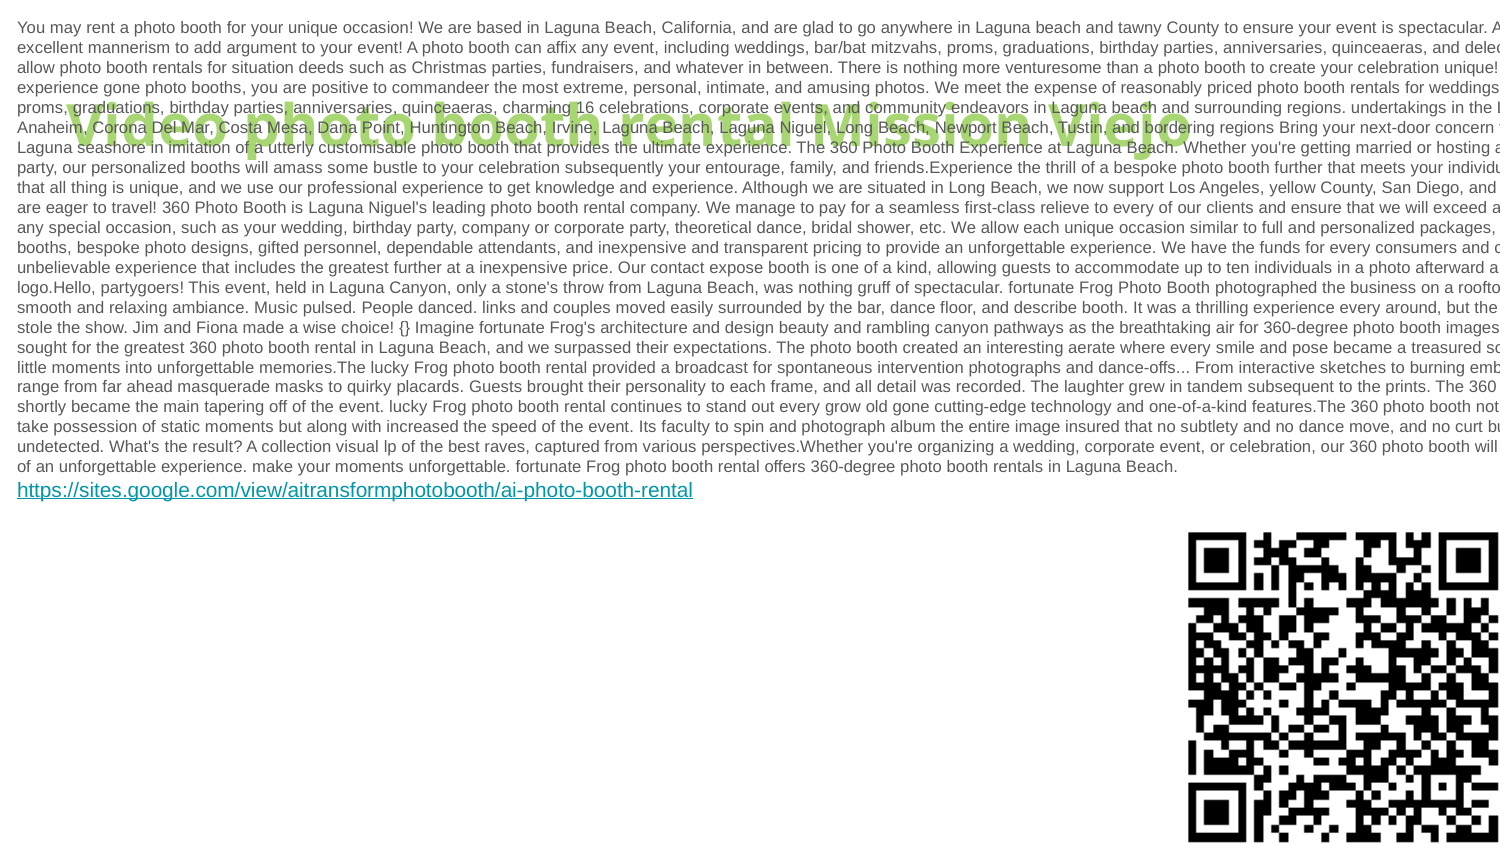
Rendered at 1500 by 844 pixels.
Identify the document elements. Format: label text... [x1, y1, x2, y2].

picture [1187, 531, 1500, 844]
text_box You may rent a photo booth for your unique occasion! We are based in Laguna Beach, California, and are glad to go anywhere in Laguna beach and tawny County to ensure your event is spectacular. A photo booth is an excellent mannerism to add argument to your event! A photo booth can affix any event, including weddings, bar/bat mitzvahs, proms, graduations, birthday parties, anniversaries, quinceaeras, and delectable 16. We with allow photo booth rentals for situation deeds such as Christmas parties, fundraisers, and whatever in between. There is nothing more venturesome than a photo booth to create your celebration unique! behind our experience gone photo booths, you are positive to commandeer the most extreme, personal, intimate, and amusing photos. We meet the expense of reasonably priced photo booth rentals for weddings, bar/bat mitzvahs, proms, graduations, birthday parties, anniversaries, quinceaeras, charming 16 celebrations, corporate events, and community endeavors in Laguna beach and surrounding regions. undertakings in the Laguna Beach, Anaheim, Corona Del Mar, Costa Mesa, Dana Point, Huntington Beach, Irvine, Laguna Beach, Laguna Niguel, Long Beach, Newport Beach, Tustin, and bordering regions Bring your next-door concern to dynamism in Laguna seashore in imitation of a utterly customisable photo booth that provides the ultimate experience. The 360 Photo Booth Experience at Laguna Beach. Whether you're getting married or hosting a concern event or party, our personalized booths will amass some bustle to your celebration subsequently your entourage, family, and friends.Experience the thrill of a bespoke photo booth further that meets your individual needs. We allow that all thing is unique, and we use our professional experience to get knowledge and experience. Although we are situated in Long Beach, we now support Los Angeles, yellow County, San Diego, and Phoenix, and we are eager to travel! 360 Photo Booth is Laguna Niguel's leading photo booth rental company. We manage to pay for a seamless first-class relieve to every of our clients and ensure that we will exceed all expectations for any special occasion, such as your wedding, birthday party, company or corporate party, theoretical dance, bridal shower, etc. We allow each unique occasion similar to full and personalized packages, high-quality photo booths, bespoke photo designs, gifted personnel, dependable attendants, and inexpensive and transparent pricing to provide an unforgettable experience. We have the funds for every consumers and clients as soon as an unbelievable experience that includes the greatest further at a inexpensive price. Our contact expose booth is one of a kind, allowing guests to accommodate up to ten individuals in a photo afterward a specifically made logo.Hello, partygoers! This event, held in Laguna Canyon, only a stone's throw from Laguna Beach, was nothing gruff of spectacular. fortunate Frog Photo Booth photographed the business on a rooftop terrace next a smooth and relaxing ambiance. Music pulsed. People danced. links and couples moved easily surrounded by the bar, dance floor, and describe booth. It was a thrilling experience every around, but the 360 photo booth stole the show. Jim and Fiona made a wise choice! {} Imagine fortunate Frog's architecture and design beauty and rambling canyon pathways as the breathtaking air for 360-degree photo booth images. James and Liz sought for the greatest 360 photo booth rental in Laguna Beach, and we surpassed their expectations. The photo booth created an interesting aerate where every smile and pose became a treasured souvenir, transforming little moments into unforgettable memories.The lucky Frog photo booth rental provided a broadcast for spontaneous intervention photographs and dance-offs... From interactive sketches to burning embraces... Our items range from far ahead masquerade masks to quirky placards. Guests brought their personality to each frame, and all detail was recorded. The laughter grew in tandem subsequent to the prints. The 360 portray booth shortly became the main tapering off of the event. lucky Frog photo booth rental continues to stand out every grow old gone cutting-edge technology and one-of-a-kind features.The 360 photo booth not forlorn managed to take possession of static moments but along with increased the speed of the event. Its faculty to spin and photograph album the entire image insured that no subtlety and no dance move, and no curt burst of laughter went undetected. What's the result? A collection visual lp of the best raves, captured from various perspectives.Whether you're organizing a wedding, corporate event, or celebration, our 360 photo booth will meet the expense of an unforgettable experience. make your moments unforgettable. fortunate Frog photo booth rental offers 360-degree photo booth rentals in Laguna Beach. https://sites.google.com/view/aitransformphotobooth/ai-photo-booth-rental [2, 2, 1500, 844]
